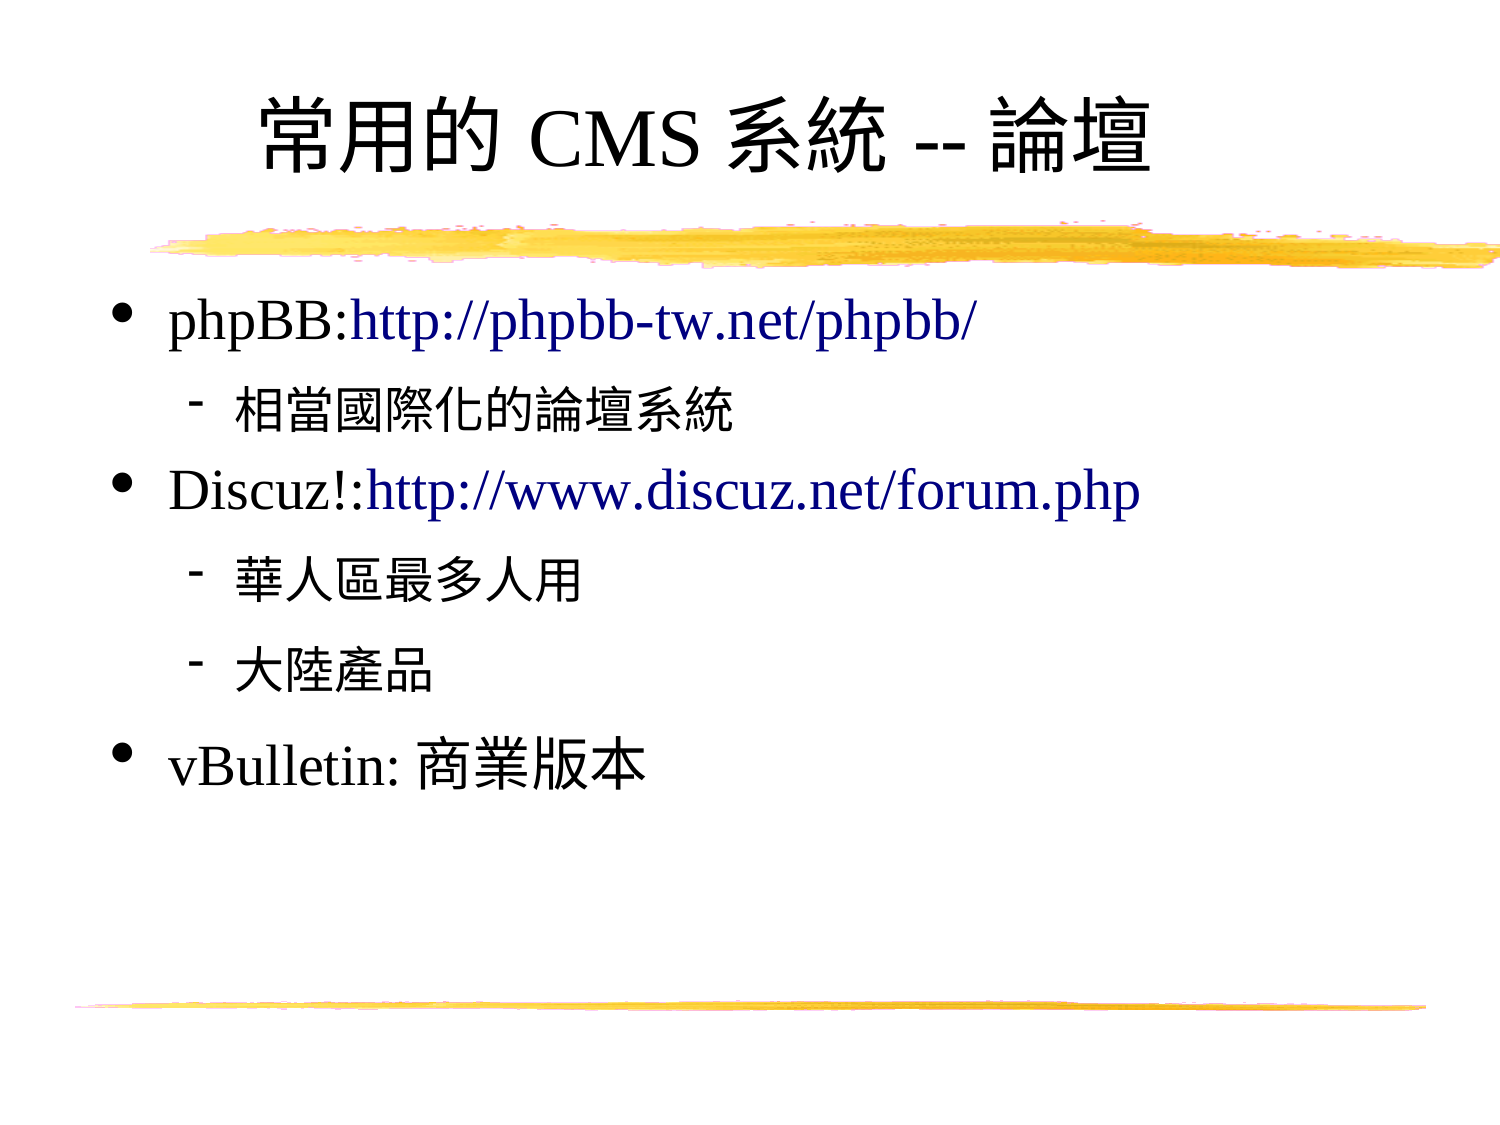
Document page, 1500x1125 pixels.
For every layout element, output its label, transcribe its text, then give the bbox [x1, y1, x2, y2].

title 常用的CMS系統--論壇 [66, 30, 1342, 231]
picture [75, 999, 1426, 1013]
list phpBB:http://phpbb-tw.net/phpbb/ 相當國際化的論壇系統 Discuz!:http://www.discuz.net/forum.php 華人區最多人用 大陸產品 vBulletin:商業版本 [112, 287, 1388, 940]
picture [150, 215, 1500, 279]
